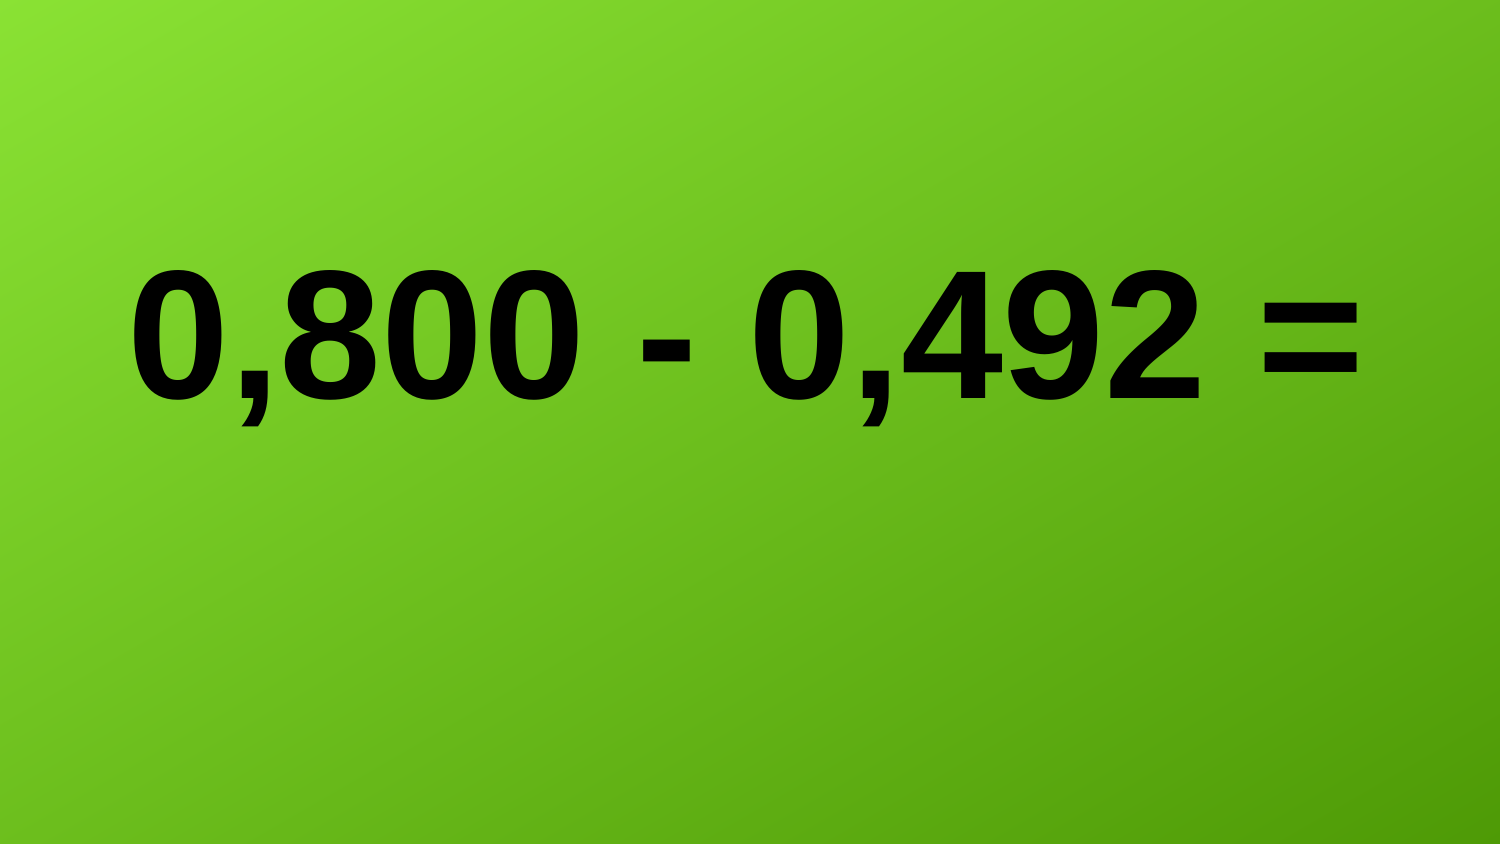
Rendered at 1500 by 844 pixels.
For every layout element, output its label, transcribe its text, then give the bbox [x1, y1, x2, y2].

text_box 0,800 - 0,492 = [112, 259, 1388, 450]
